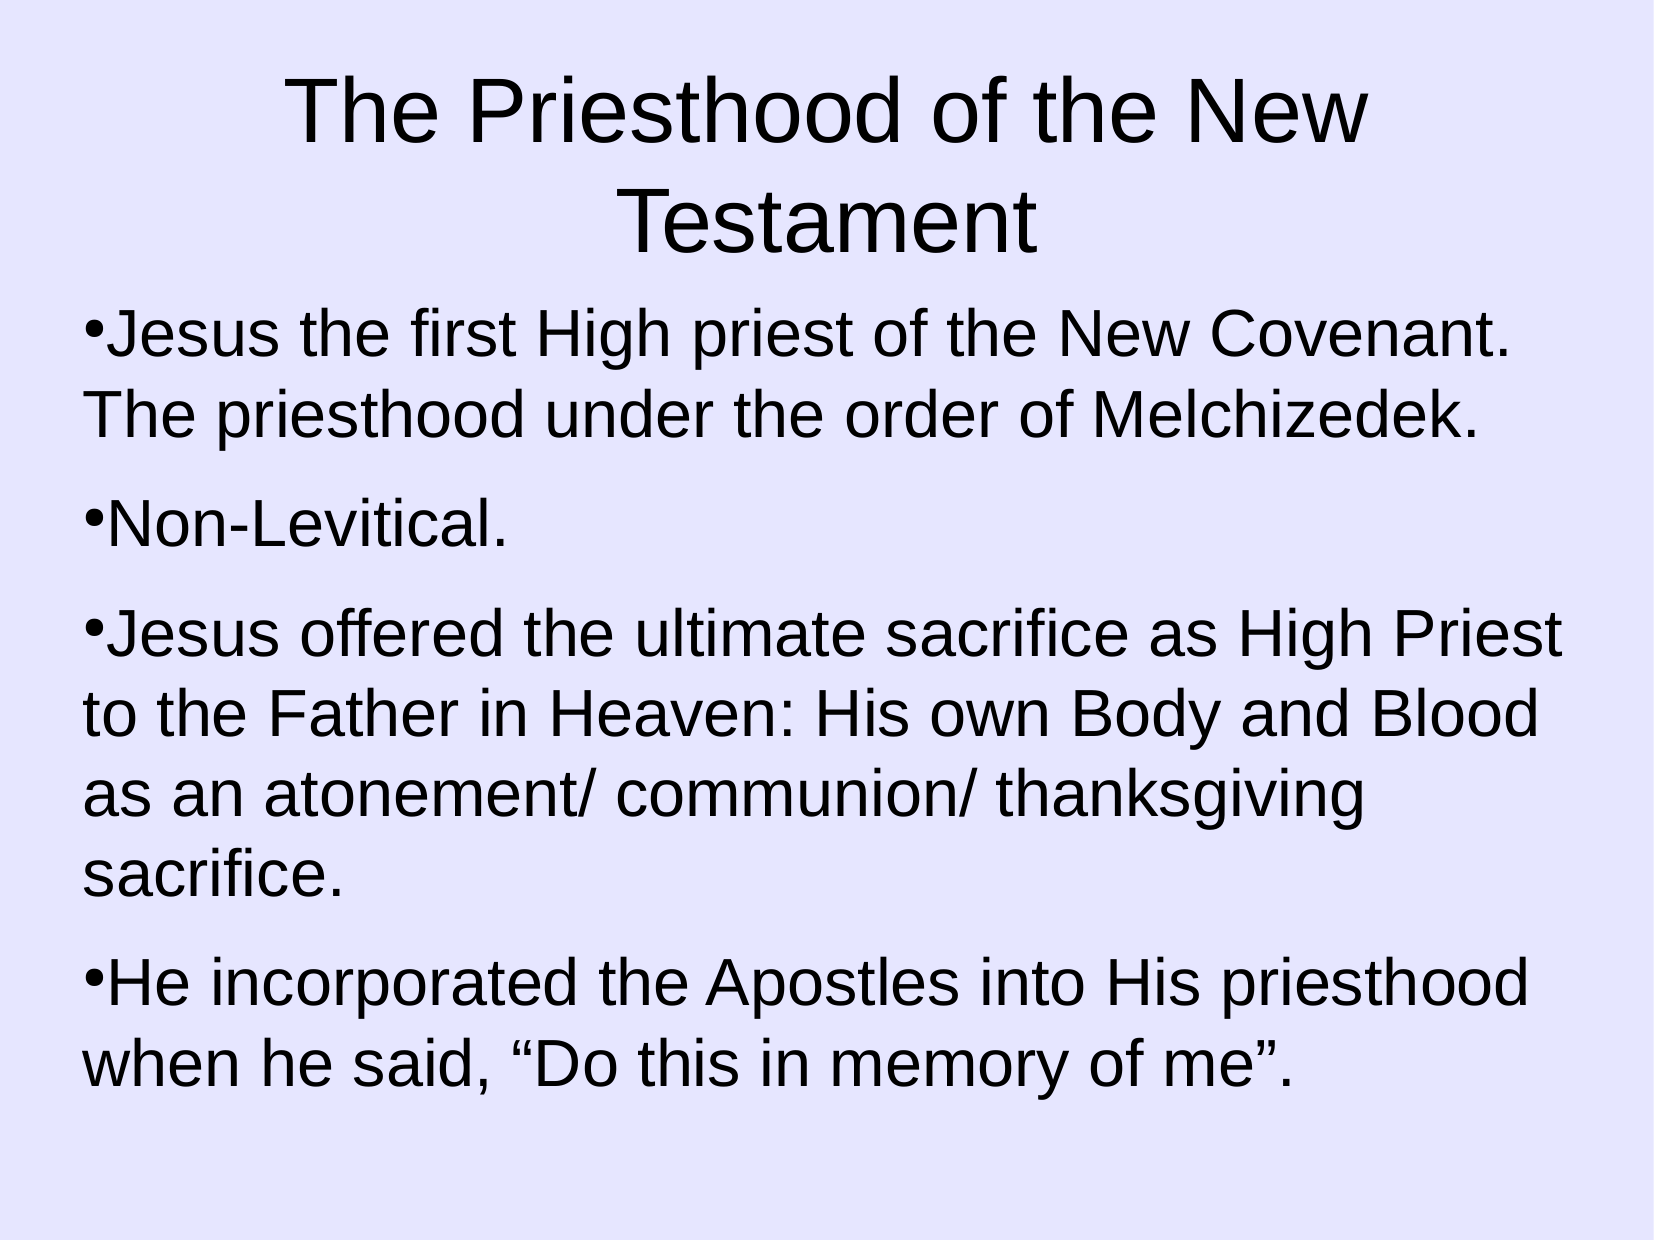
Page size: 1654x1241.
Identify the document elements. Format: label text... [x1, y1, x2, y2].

title The Priesthood of the New Testament [82, 50, 1571, 256]
list Jesus the first High priest of the New Covenant. The priesthood under the order of Melchizedek. Non-Levitical. Jesus offered the ultimate sacrifice as High Priest to the Father in Heaven: His own Body and Blood as an atonement/ communion/ thanksgiving sacrifice. He incorporated the Apostles into His priesthood when he said, “Do this in memory of me”. [82, 290, 1571, 1127]
